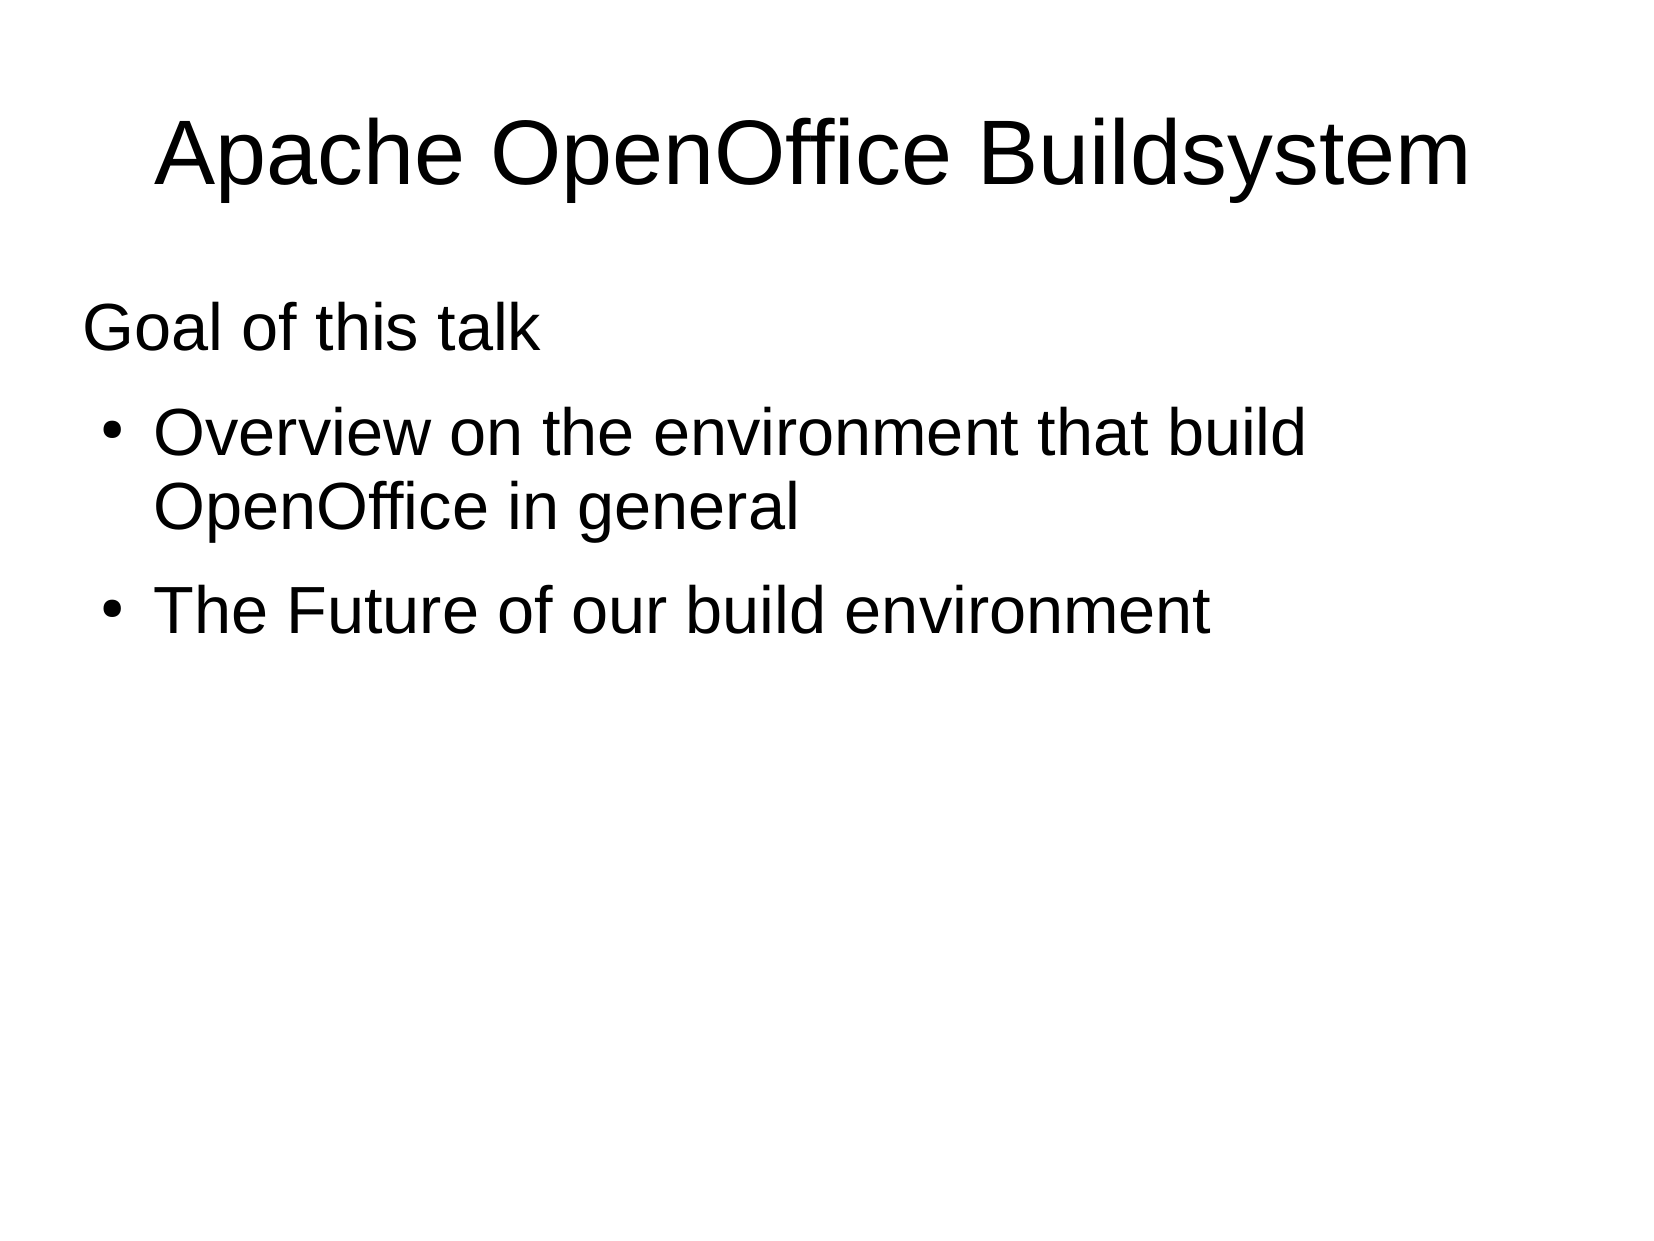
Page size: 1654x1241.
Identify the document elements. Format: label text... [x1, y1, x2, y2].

title Apache OpenOffice Buildsystem [82, 49, 1571, 257]
list Goal of this talk Overview on the environment that build OpenOffice in general The Future of our build environment [82, 290, 1571, 1109]
